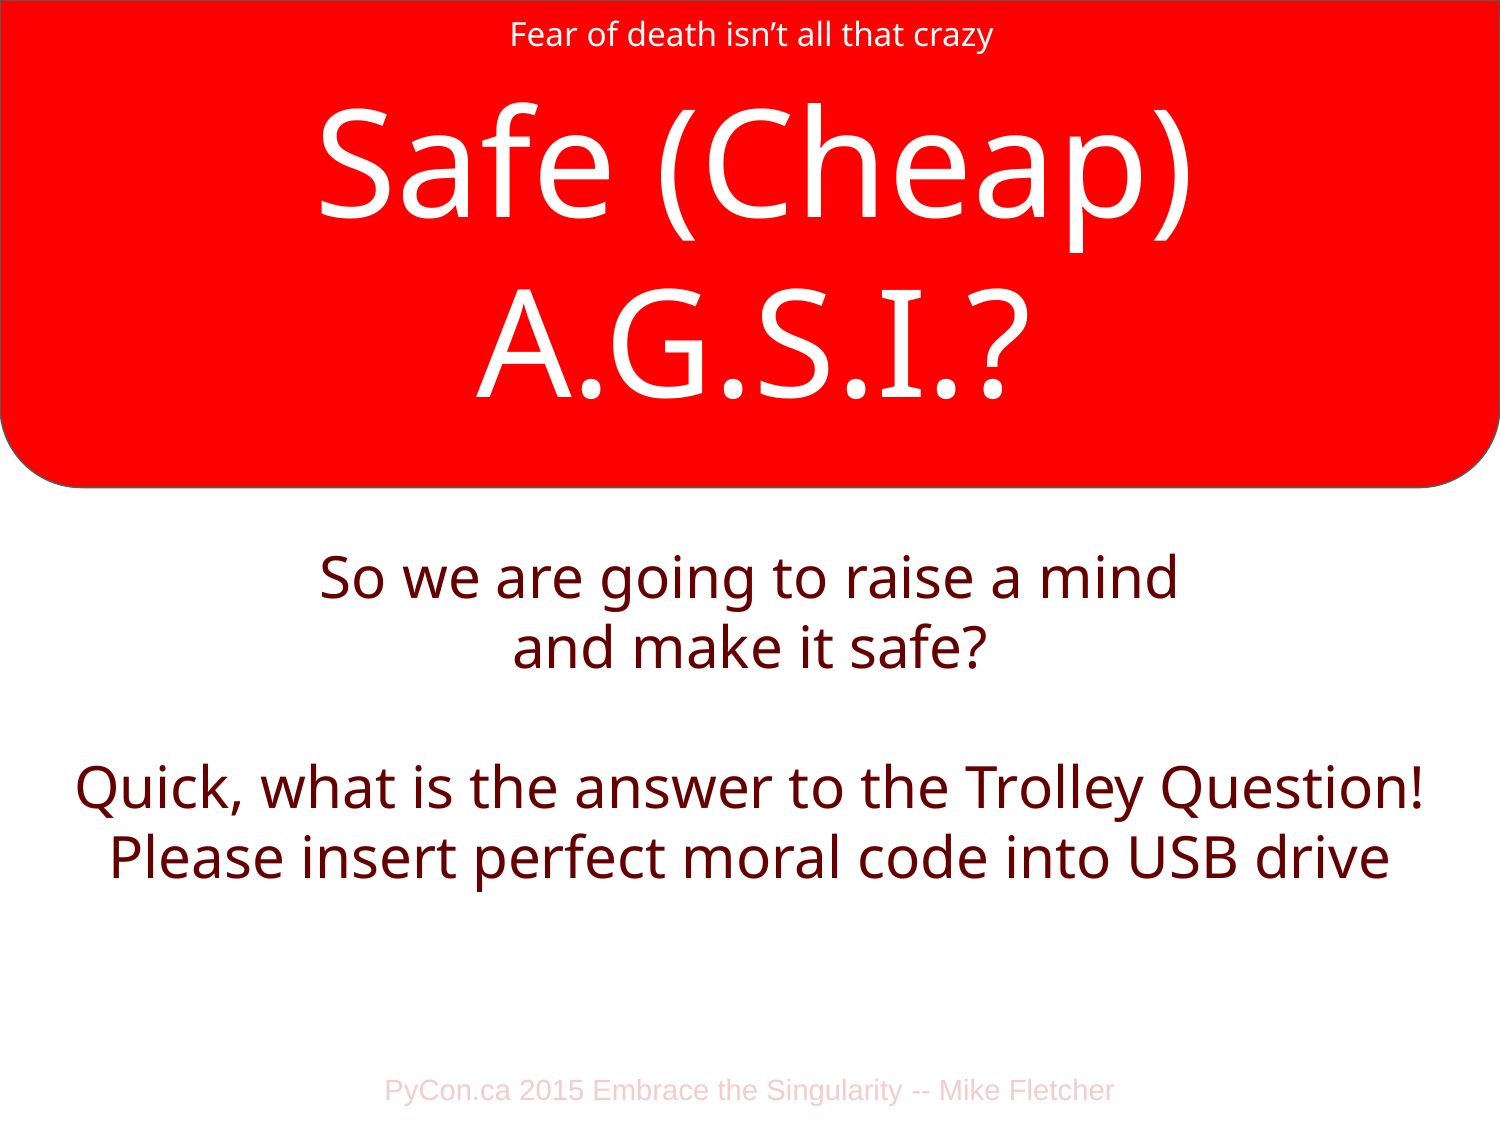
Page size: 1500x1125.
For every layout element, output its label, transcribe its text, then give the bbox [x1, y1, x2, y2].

subtitle So we are going to raise a mind and make it safe? Quick, what is the answer to the Trolley Question! Please insert perfect moral code into USB drive [0, 525, 1500, 1107]
title Safe (Cheap) A.G.S.I.? [28, 65, 1480, 488]
subtitle Fear of death isn’t all that crazy [1, 0, 1500, 65]
